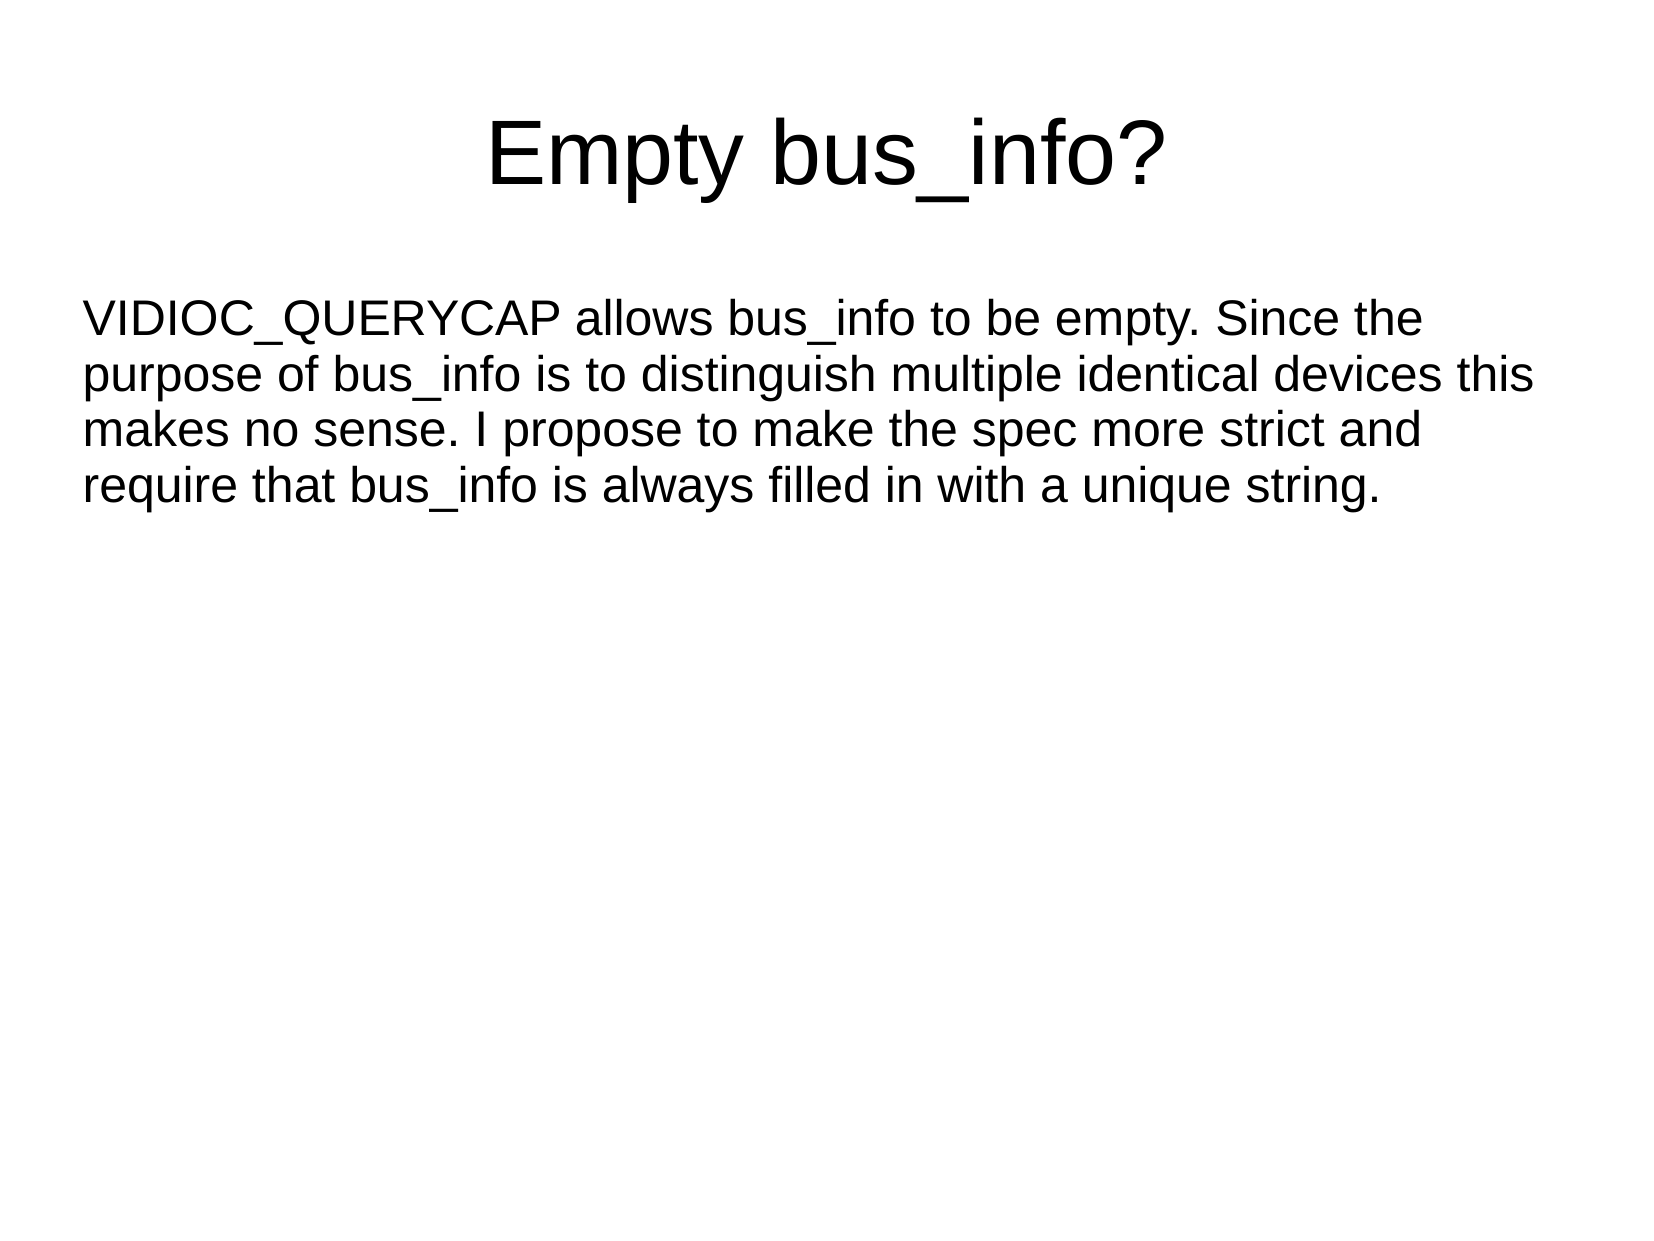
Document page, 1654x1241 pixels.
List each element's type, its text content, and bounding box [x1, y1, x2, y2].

title Empty bus_info? [82, 56, 1571, 250]
list VIDIOC_QUERYCAP allows bus_info to be empty. Since the purpose of bus_info is to distinguish multiple identical devices this makes no sense. I propose to make the spec more strict and require that bus_info is always filled in with a unique string. [82, 290, 1571, 1094]
